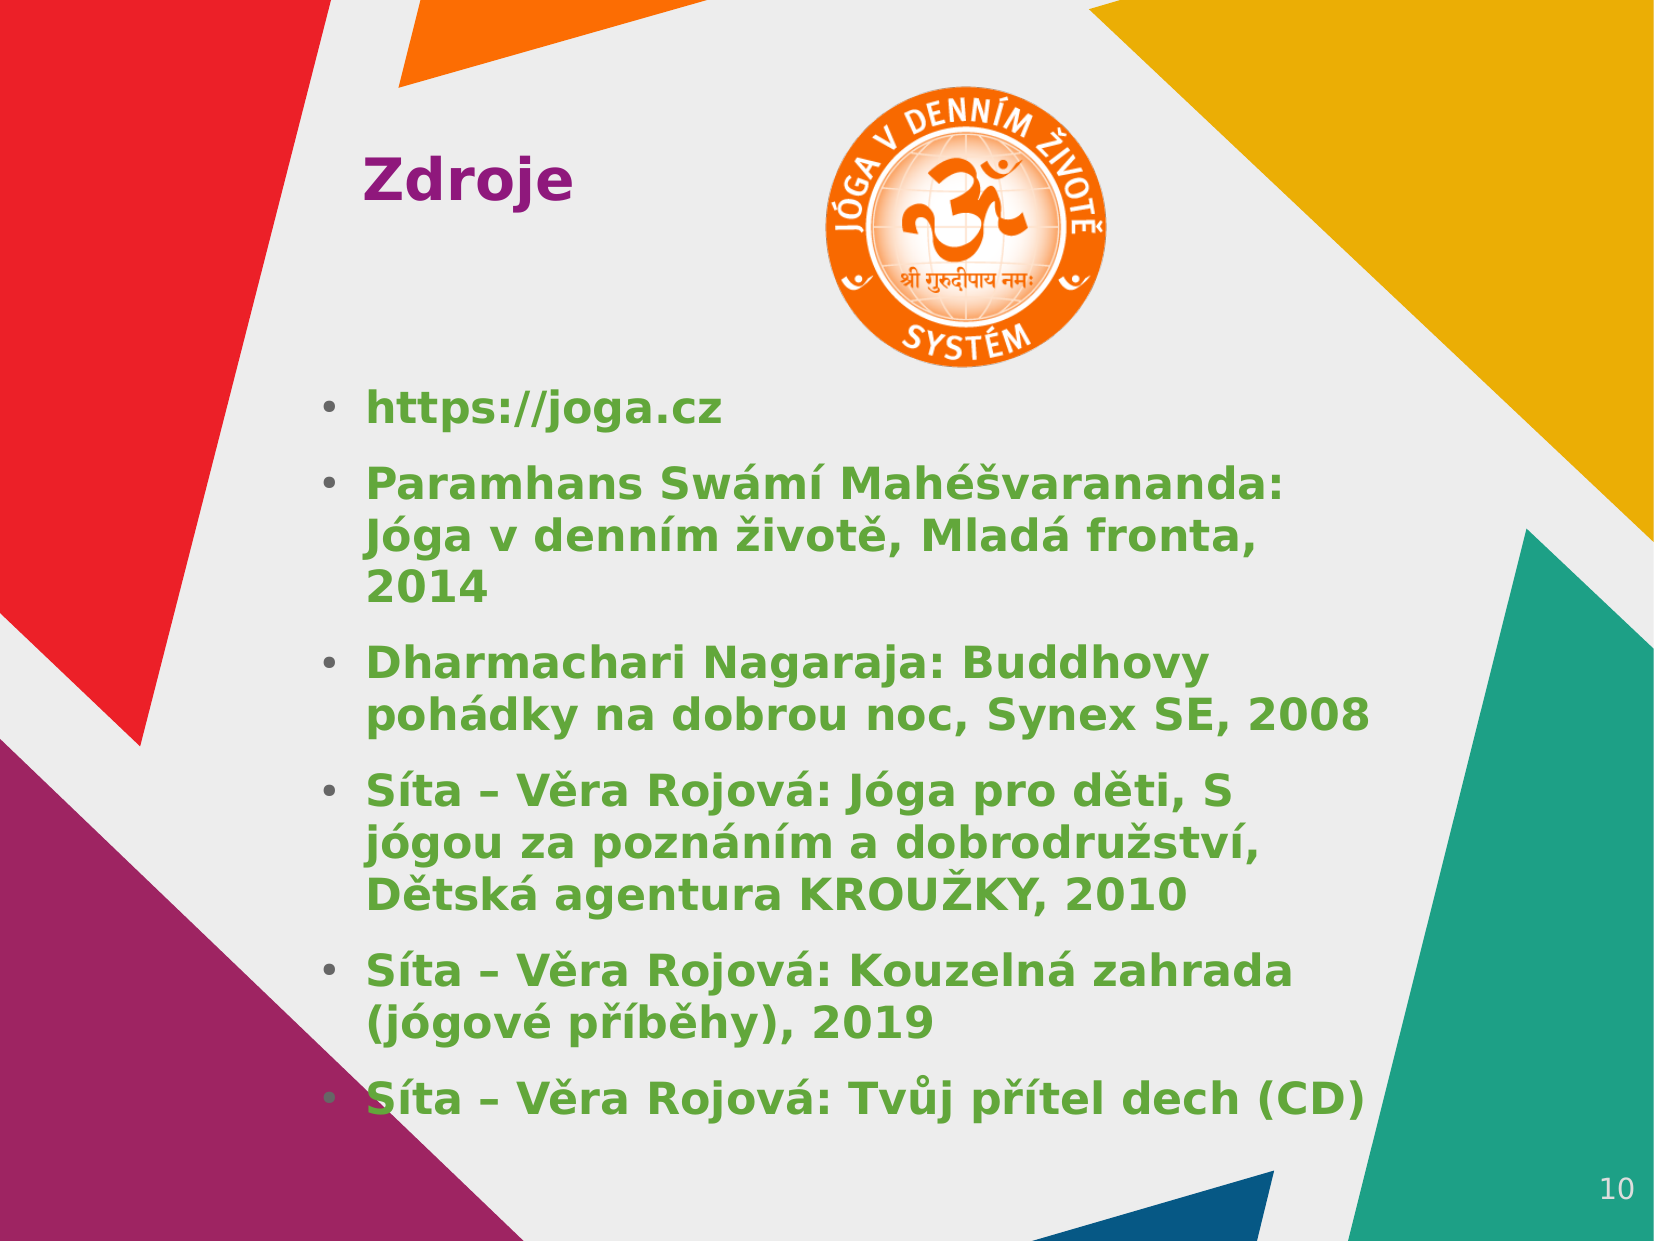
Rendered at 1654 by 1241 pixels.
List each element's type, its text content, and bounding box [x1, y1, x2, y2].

title Zdroje [288, 76, 1371, 284]
picture [821, 82, 1111, 372]
list https://joga.cz Paramhans Swámí Mahéšvarananda: Jóga v denním životě, Mladá fronta, 2014 Dharmachari Nagaraja: Buddhovy pohádky na dobrou noc, Synex SE, 2008 Síta – Věra Rojová: Jóga pro děti, S jógou za poznáním a dobrodružství, Dětská agentura KROUŽKY, 2010 Síta – Věra Rojová: Kouzelná zahrada (jógové příběhy), 2019 Síta – Věra Rojová: Tvůj přítel dech (CD) [307, 382, 1389, 1182]
